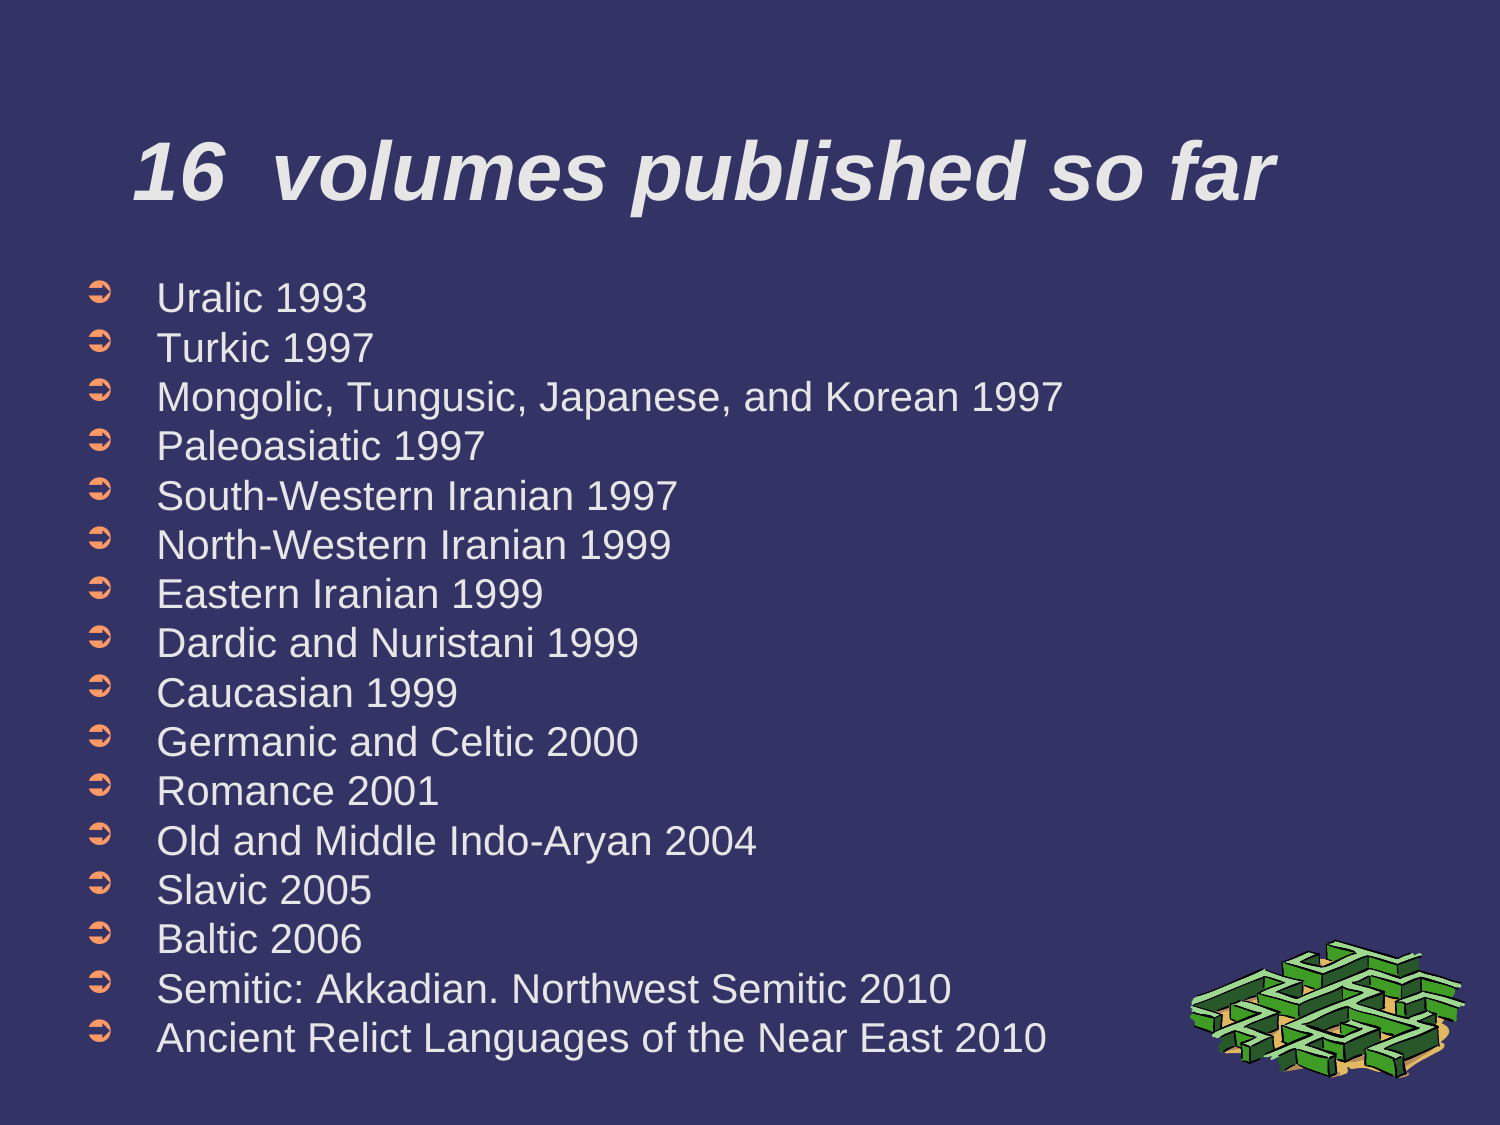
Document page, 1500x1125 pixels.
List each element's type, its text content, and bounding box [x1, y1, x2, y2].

list Uralic 1993 Turkic 1997 Mongolic, Tungusic, Japanese, and Korean 1997 Paleoasiatic 1997 South-Western Iranian 1997 North-Western Iranian 1999 Eastern Iranian 1999 Dardic and Nuristani 1999 Caucasian 1999 Germanic and Celtic 2000 Romance 2001 Old and Middle Indo-Aryan 2004 Slavic 2005 Baltic 2006 Semitic: Akkadian. Northwest Semitic 2010 Ancient Relict Languages of the Near East 2010 [59, 273, 1388, 1069]
title 16 volumes published so far [66, 37, 1342, 225]
